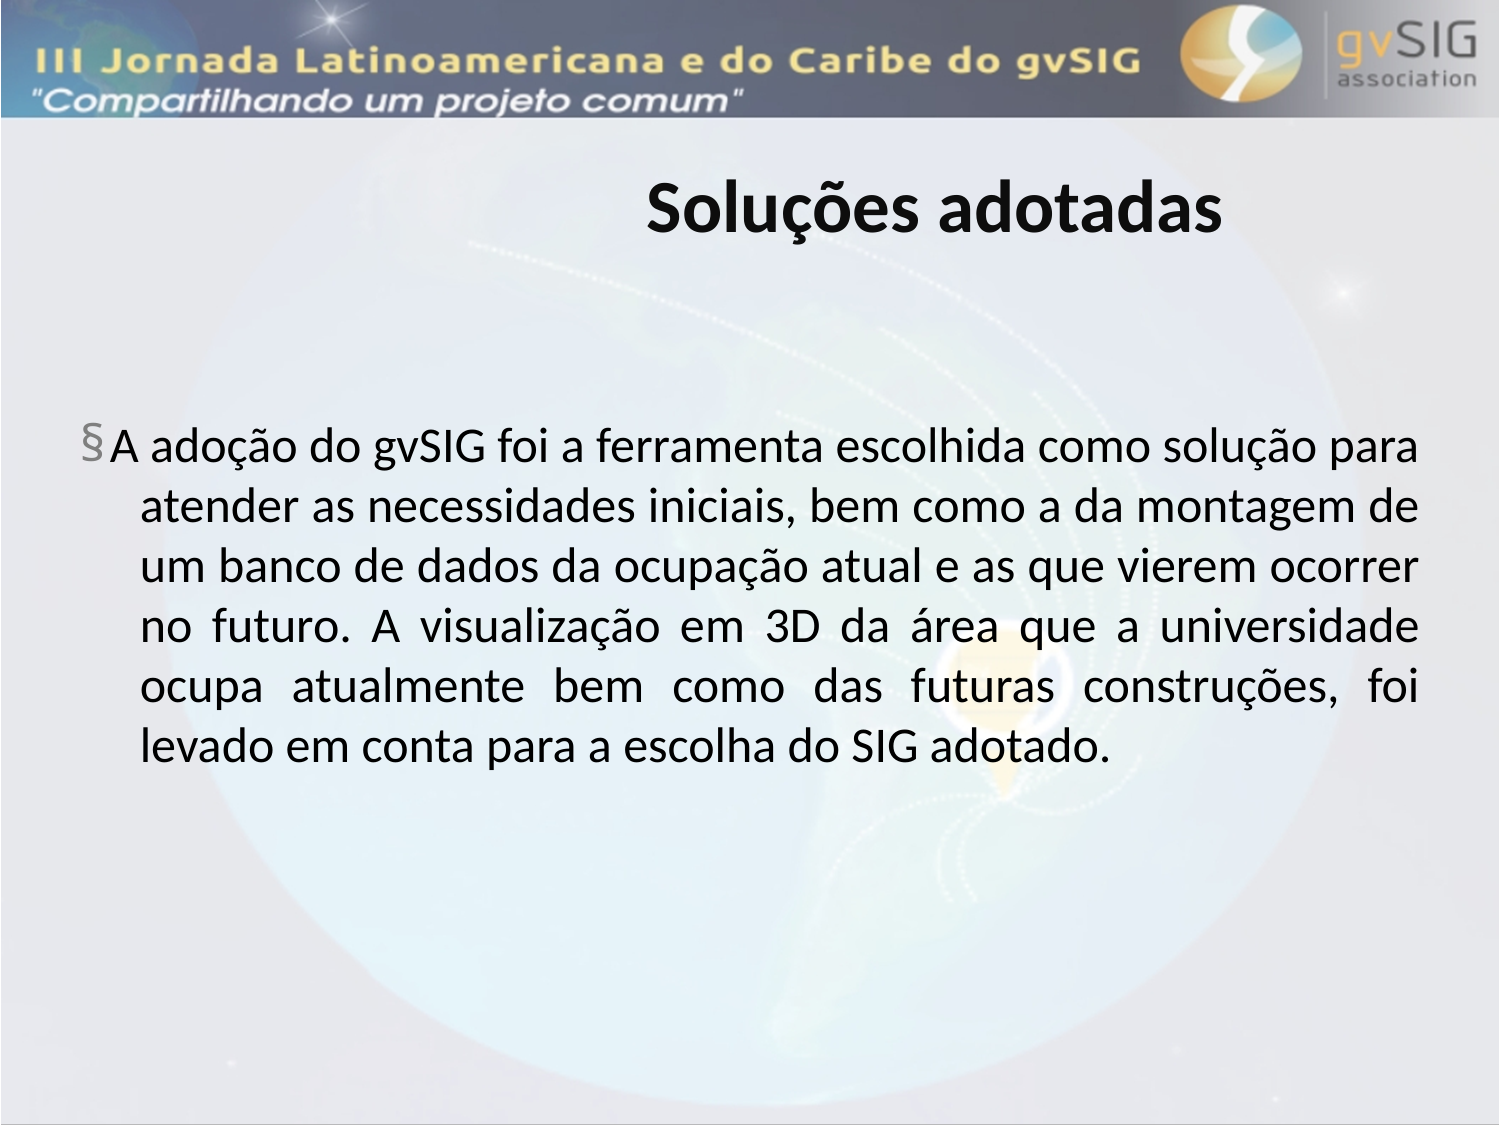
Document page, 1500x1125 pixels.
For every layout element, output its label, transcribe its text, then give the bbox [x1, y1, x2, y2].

picture [0, 0, 1500, 1125]
text_box Soluções adotadas [631, 113, 1424, 291]
list A adoção do gvSIG foi a ferramenta escolhida como solução para atender as necessidades iniciais, bem como a da montagem de um banco de dados da ocupação atual e as que vierem ocorrer no futuro. A visualização em 3D da área que a universidade ocupa atualmente bem como das futuras construções, foi levado em conta para a escolha do SIG adotado. [64, 326, 1436, 858]
